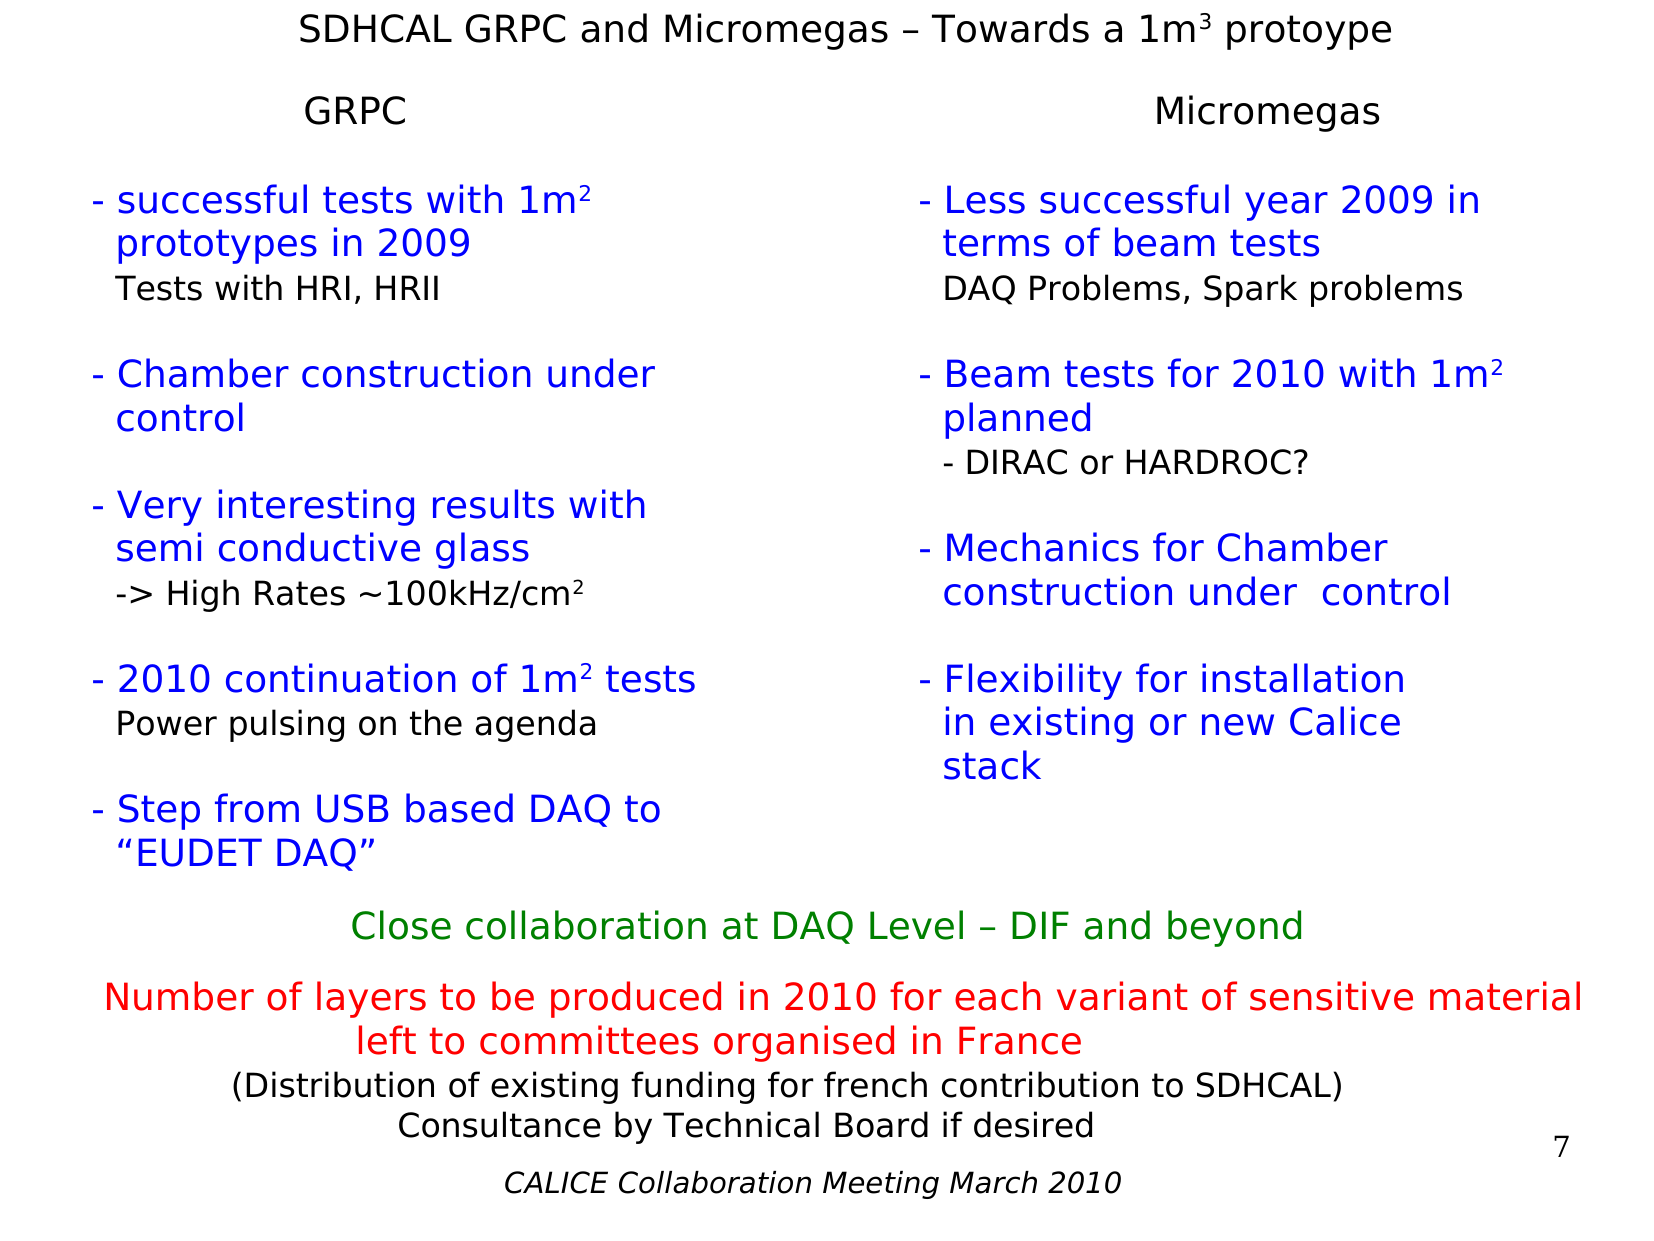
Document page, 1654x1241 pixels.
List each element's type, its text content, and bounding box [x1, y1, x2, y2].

text_box - successful tests with 1m2 prototypes in 2009 Tests with HRI, HRII - Chamber construction under control - Very interesting results with semi conductive glass -> High Rates ~100kHz/cm2 - 2010 continuation of 1m2 tests Power pulsing on the agenda - Step from USB based DAQ to “EUDET DAQ” [76, 171, 700, 885]
text_box Micromegas [1138, 82, 1403, 142]
text_box SDHCAL GRPC and Micromegas – Towards a 1m3 protoype [283, 0, 1384, 60]
text_box Number of layers to be produced in 2010 for each variant of sensitive material left to committees organised in France (Distribution of existing funding for french contribution to SDHCAL) Consultance by Technical Board if desired [88, 968, 1580, 1153]
text_box Close collaboration at DAQ Level – DIF and beyond [335, 897, 1300, 956]
text_box - Less successful year 2009 in terms of beam tests DAQ Problems, Spark problems - Beam tests for 2010 with 1m2 planned - DIRAC or HARDROC? - Mechanics for Chamber construction under control - Flexibility for installation in existing or new Calice stack [903, 171, 1508, 884]
text_box GRPC [288, 82, 432, 142]
